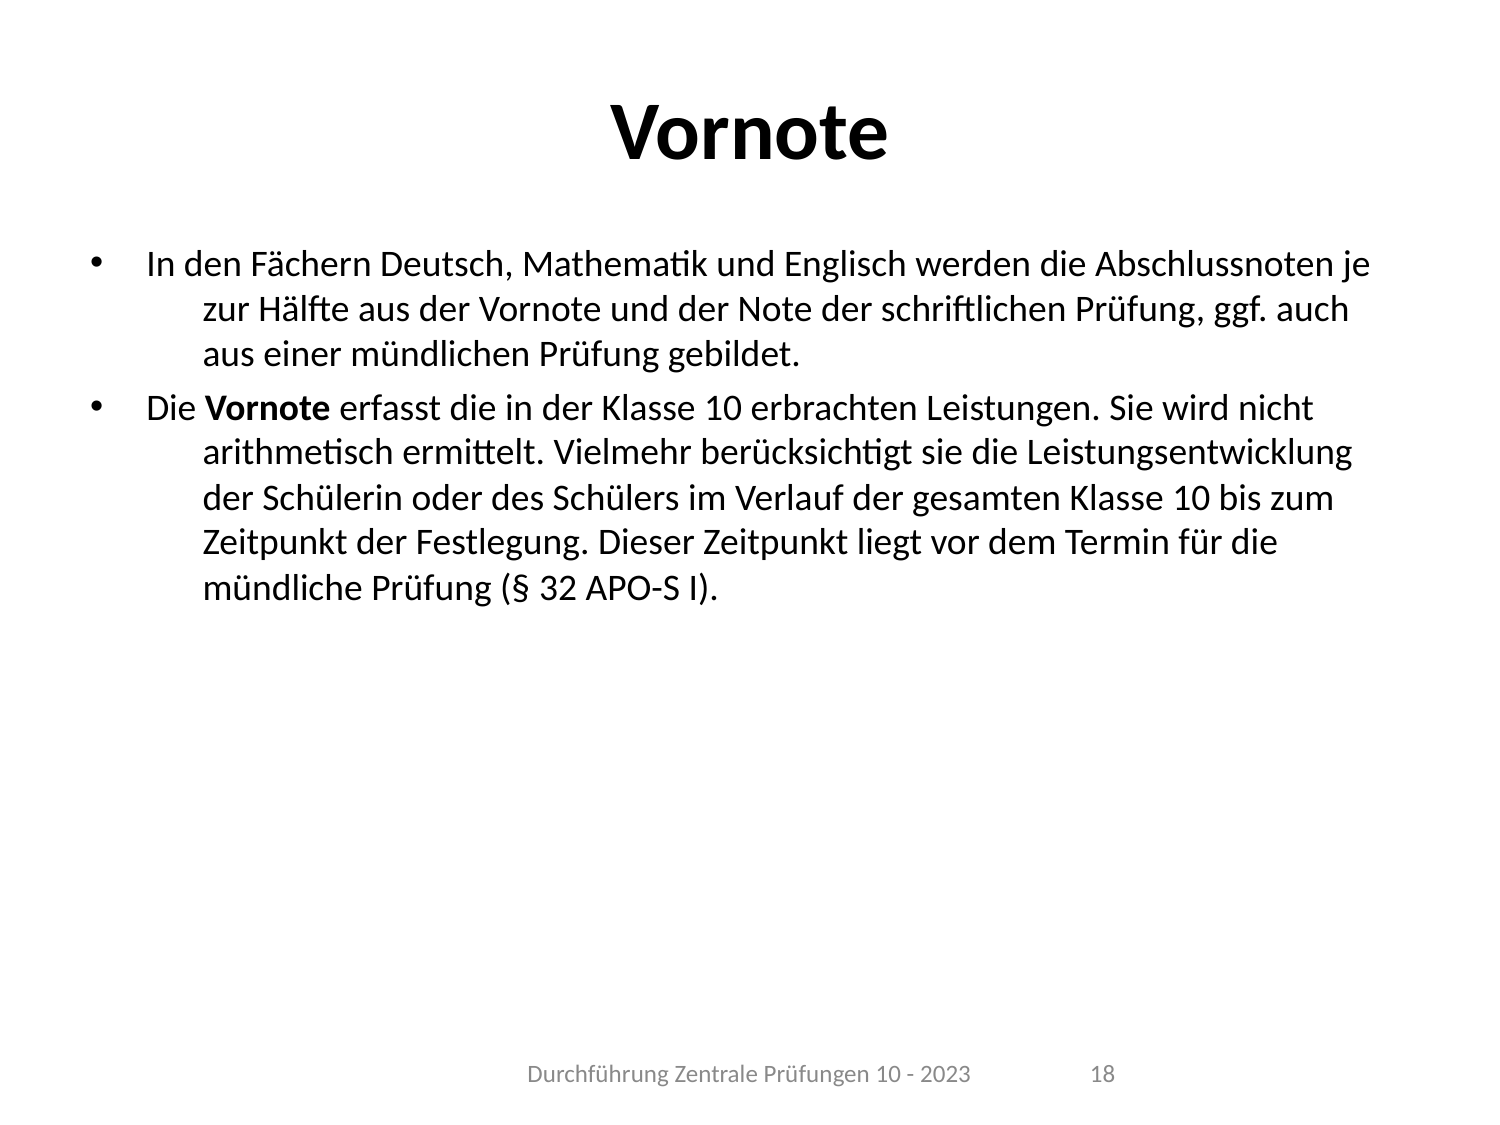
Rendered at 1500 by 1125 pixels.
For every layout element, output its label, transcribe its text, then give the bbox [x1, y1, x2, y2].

title Vornote [75, 45, 1426, 209]
text_box 18 [1074, 1042, 1426, 1103]
list In den Fächern Deutsch, Mathematik und Englisch werden die Abschlussnoten je zur Hälfte aus der Vornote und der Note der schriftlichen Prüfung, ggf. auch aus einer mündlichen Prüfung gebildet. Die Vornote erfasst die in der Klasse 10 erbrachten Leistungen. Sie wird nicht arithmetisch ermittelt. Vielmehr berücksichtigt sie die Leistungsentwicklung der Schülerin oder des Schülers im Verlauf der gesamten Klasse 10 bis zum Zeitpunkt der Festlegung. Dieser Zeitpunkt liegt vor dem Termin für die mündliche Prüfung (§ 32 APO-S I). [75, 231, 1426, 1005]
text_box Durchführung Zentrale Prüfungen 10 - 2023 [512, 1042, 988, 1103]
